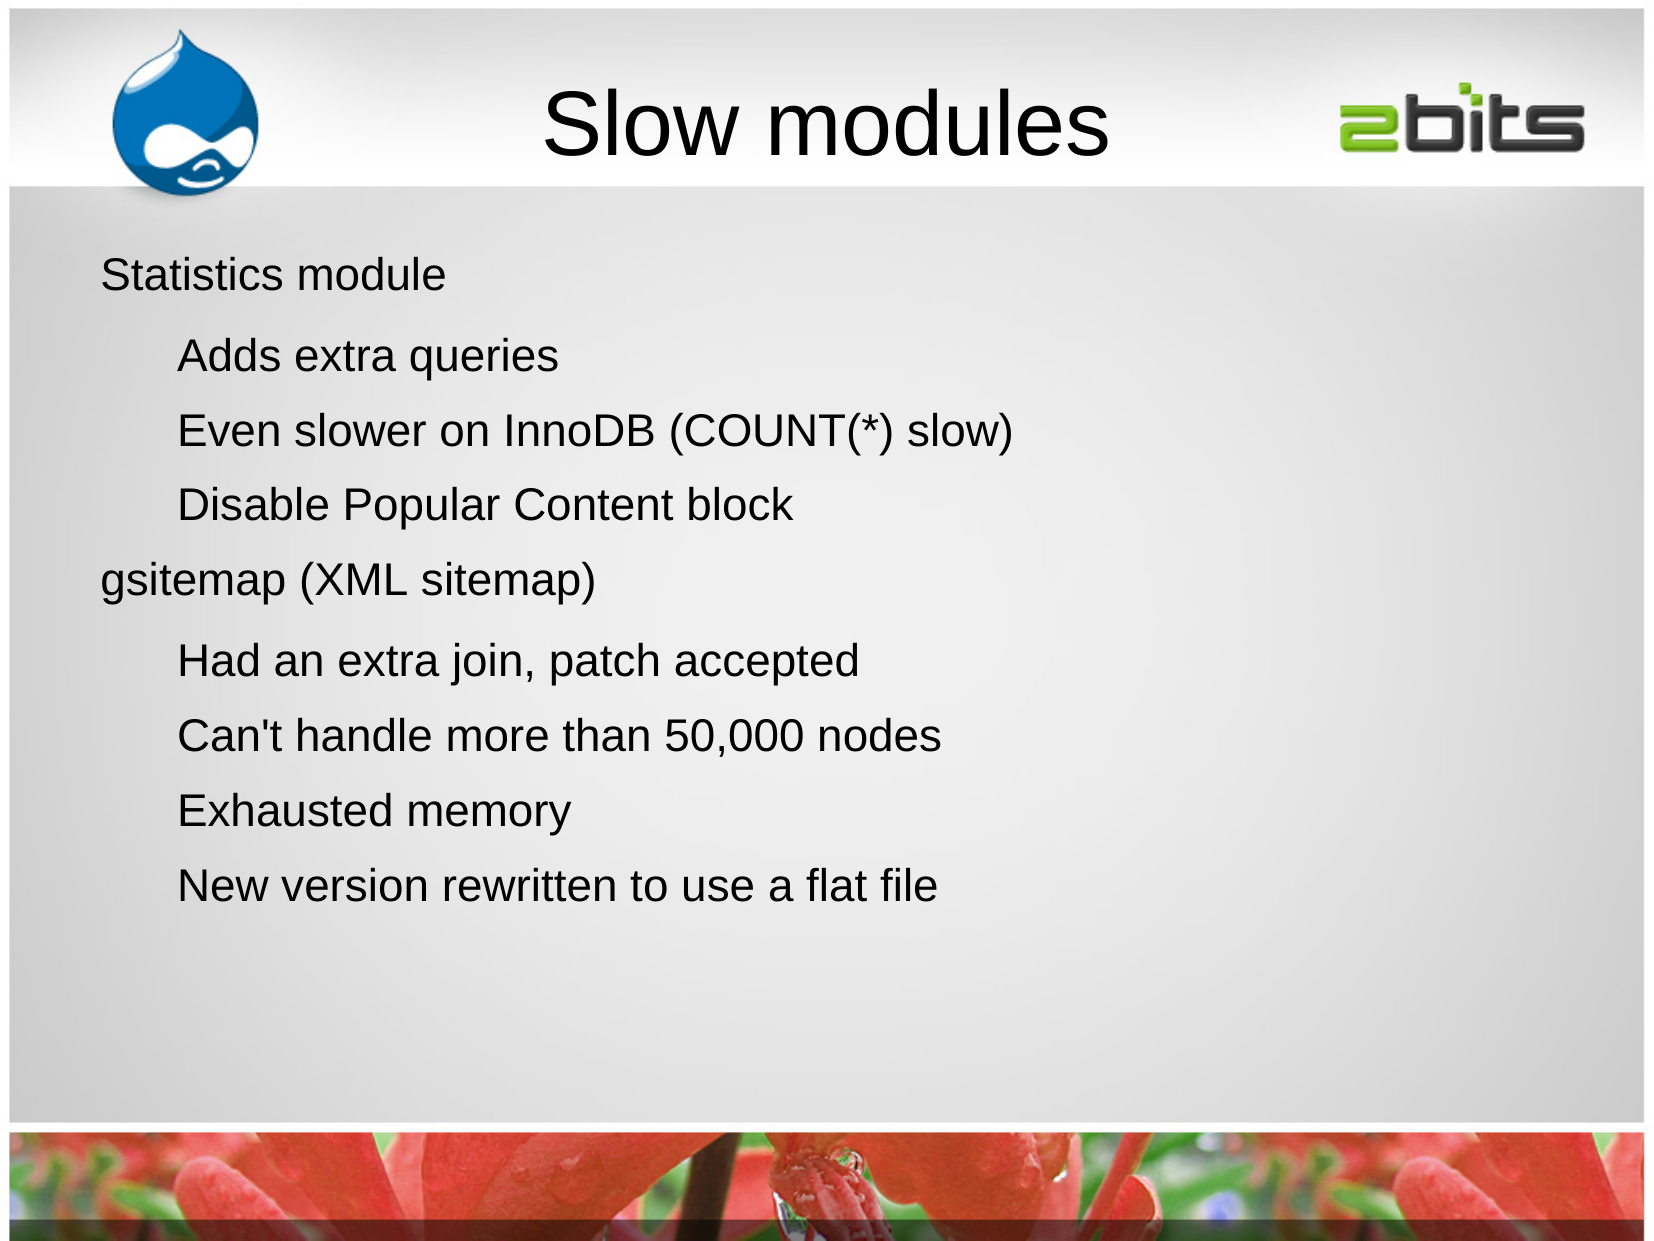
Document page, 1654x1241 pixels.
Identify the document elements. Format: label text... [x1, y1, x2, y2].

list Statistics module Adds extra queries Even slower on InnoDB (COUNT(*) slow) Disable Popular Content block gsitemap (XML sitemap) Had an extra join, patch accepted Can't handle more than 50,000 nodes Exhausted memory New version rewritten to use a flat file [82, 248, 1571, 1062]
picture [0, 0, 1654, 1241]
title Slow modules [82, 27, 1571, 220]
